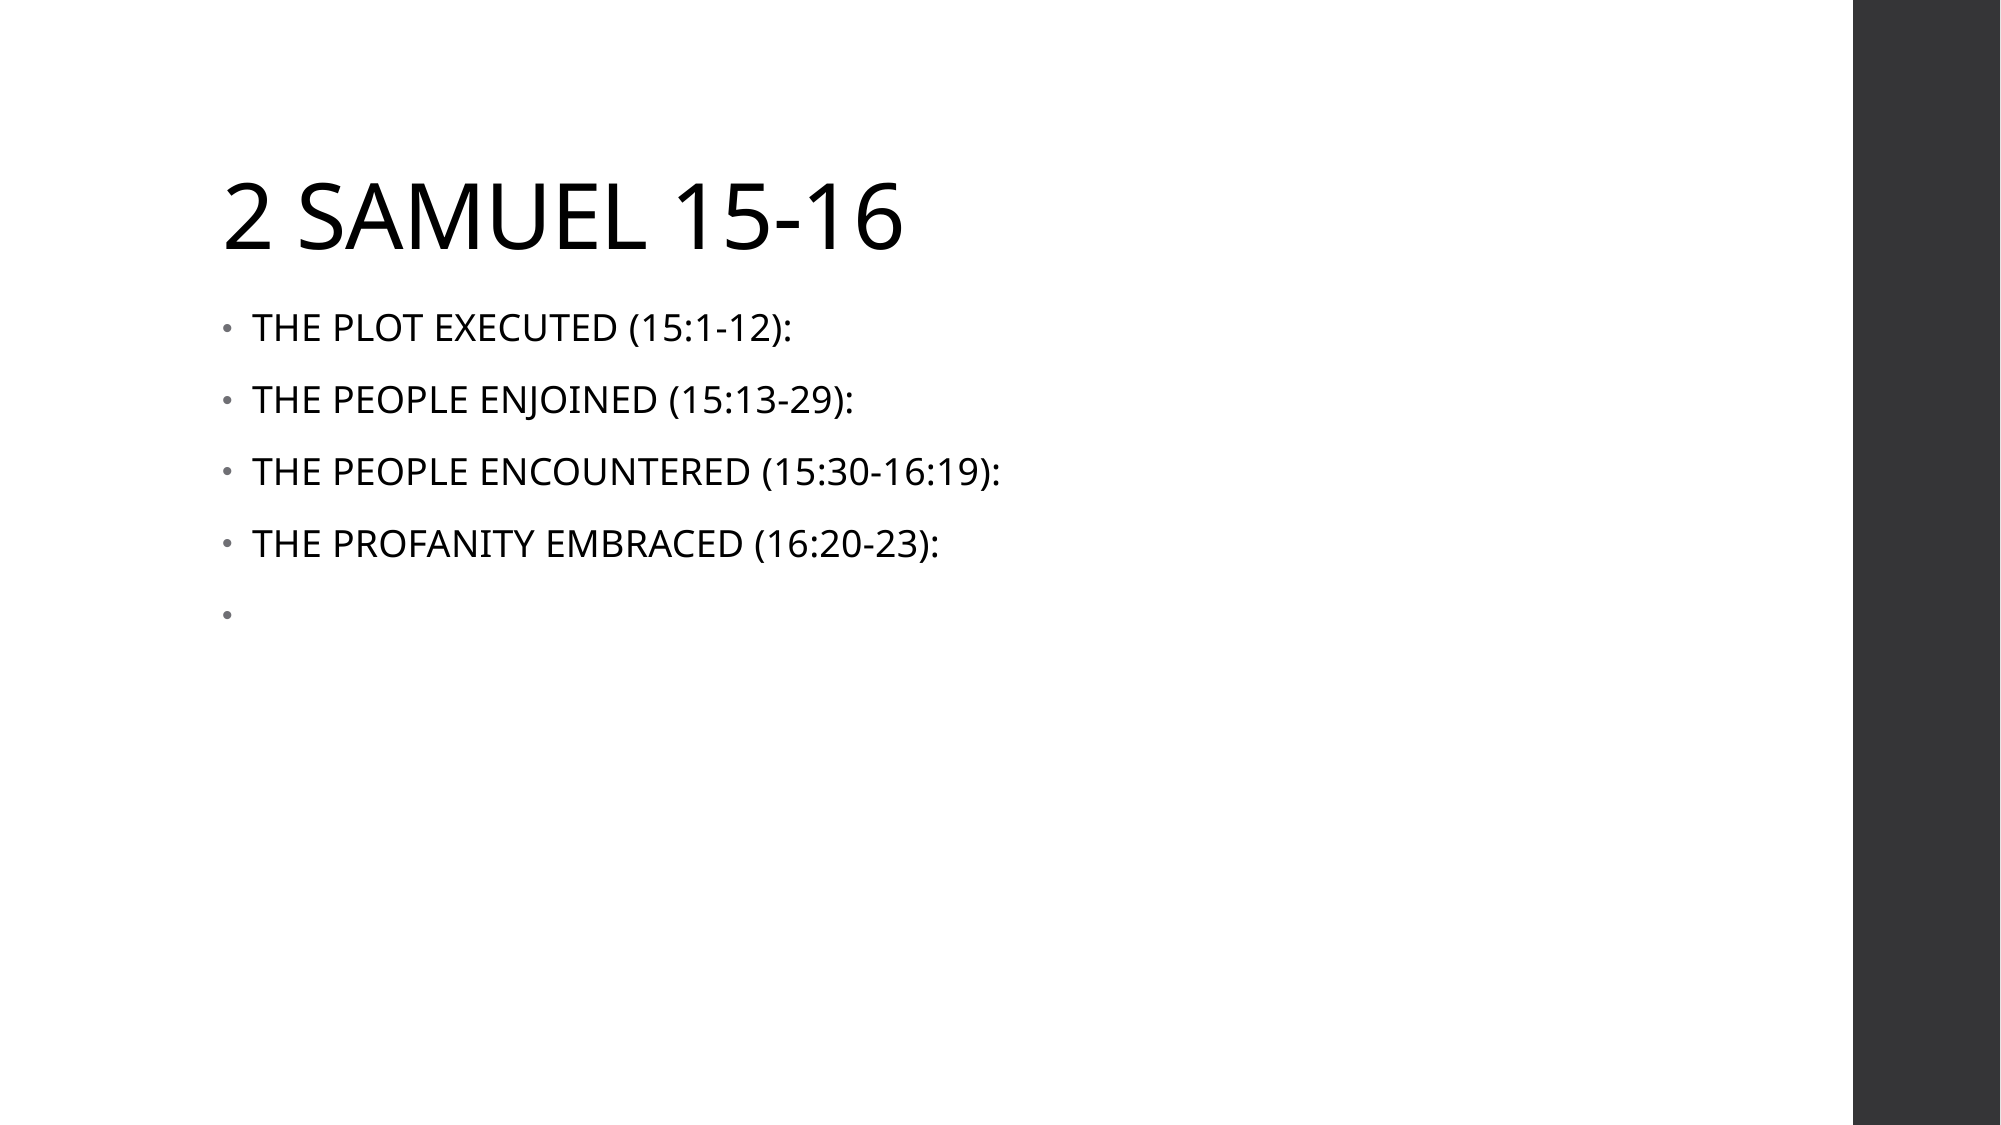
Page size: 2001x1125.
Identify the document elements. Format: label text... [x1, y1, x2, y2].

list THE PLOT EXECUTED (15:1-12): THE PEOPLE ENJOINED (15:13-29): THE PEOPLE ENCOUNTERED (15:30-16:19): THE PROFANITY EMBRACED (16:20-23): [206, 299, 1617, 1014]
title 2 SAMUEL 15-16 [206, 60, 1797, 278]
